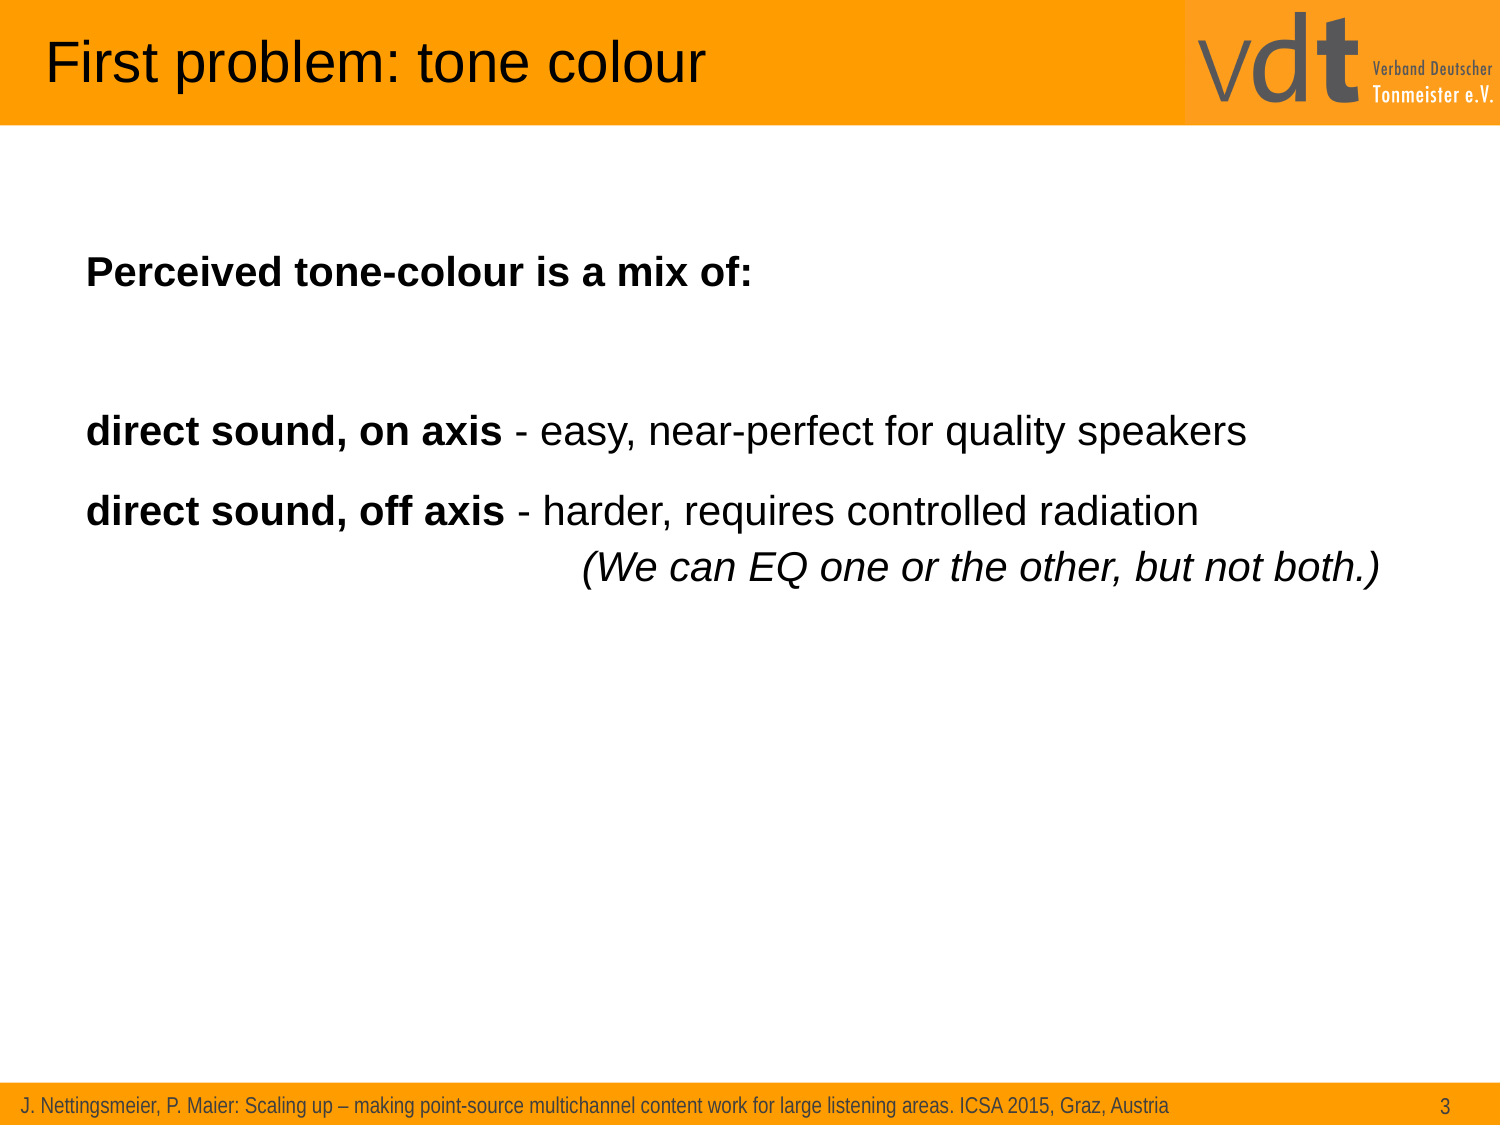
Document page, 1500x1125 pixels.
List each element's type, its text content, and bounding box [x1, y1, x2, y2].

subtitle [15, 164, 1486, 1066]
title First problem: tone colour [45, 0, 1171, 126]
picture [1185, 0, 1500, 124]
